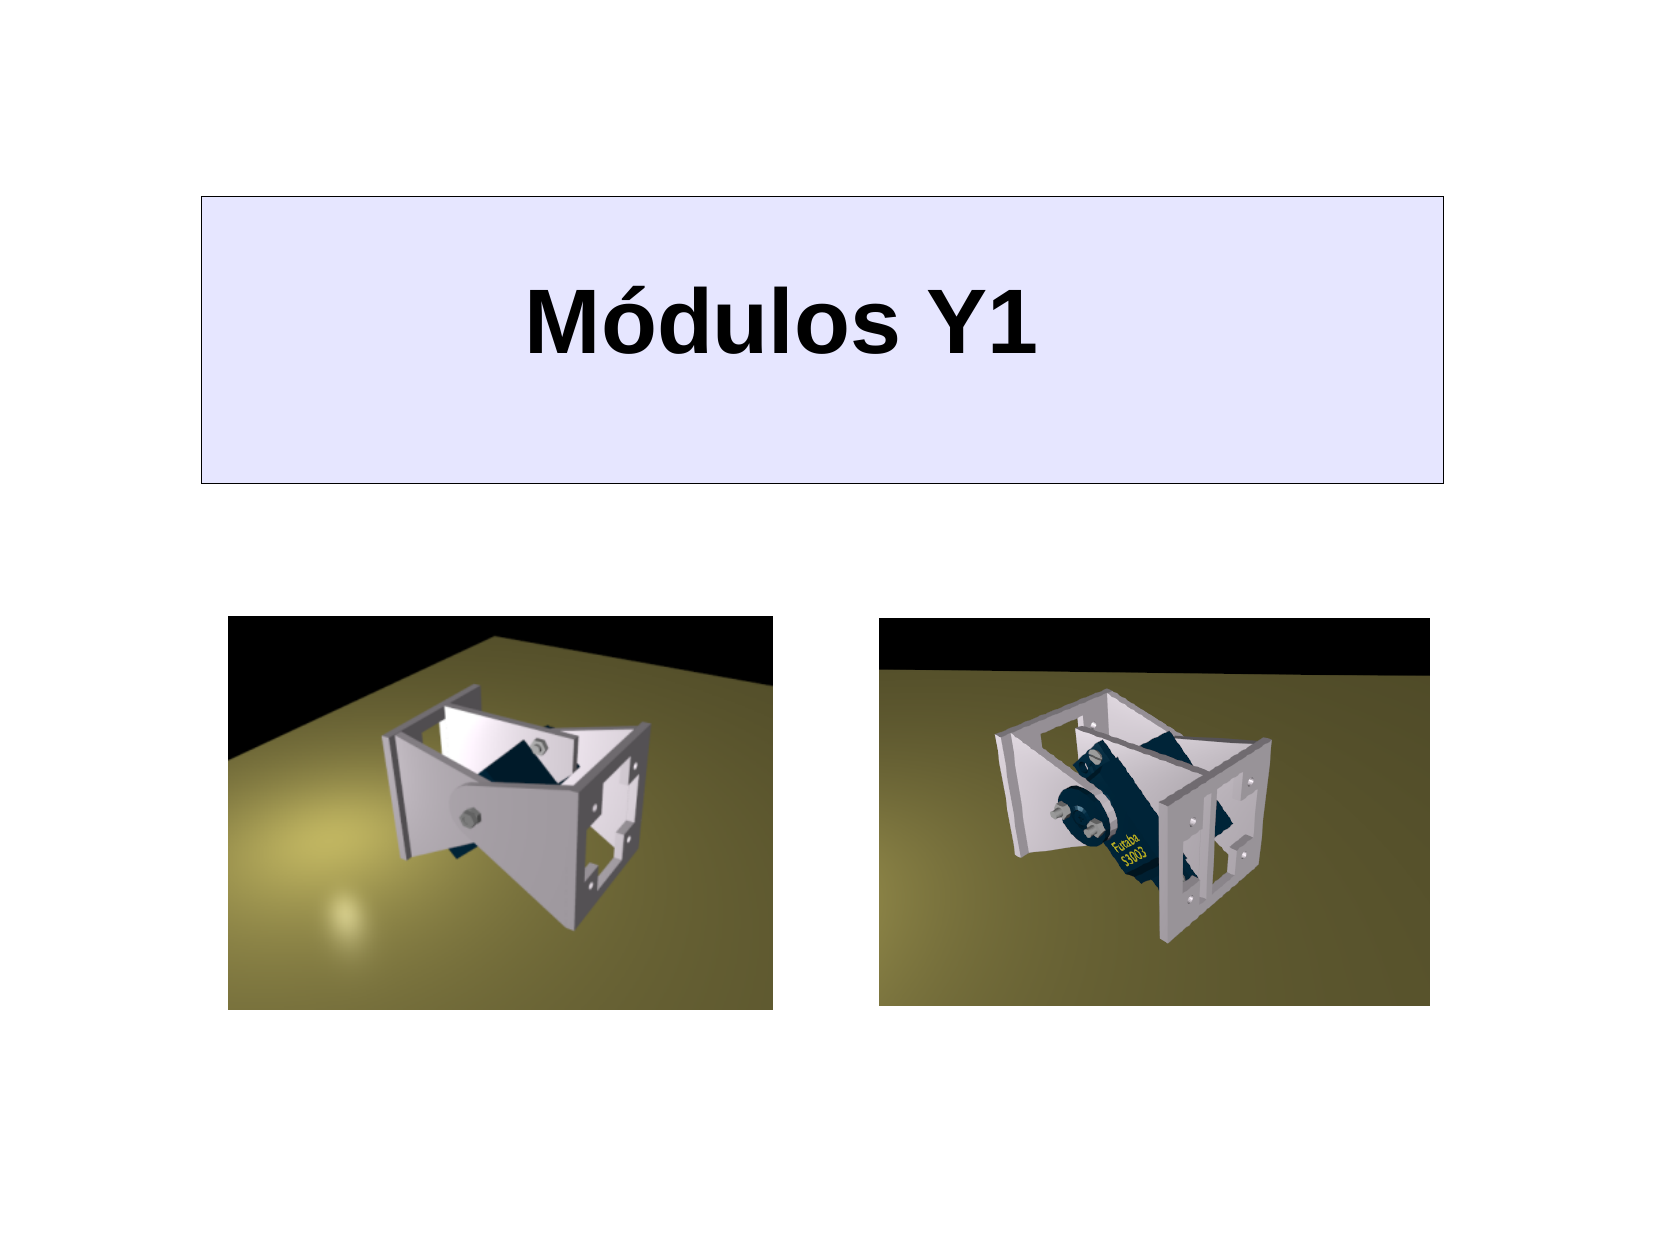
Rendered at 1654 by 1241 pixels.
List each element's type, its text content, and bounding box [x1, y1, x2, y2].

picture [879, 618, 1430, 1006]
text_box [201, 196, 1444, 484]
picture [228, 616, 773, 1010]
title Módulos Y1 [144, 175, 1420, 469]
